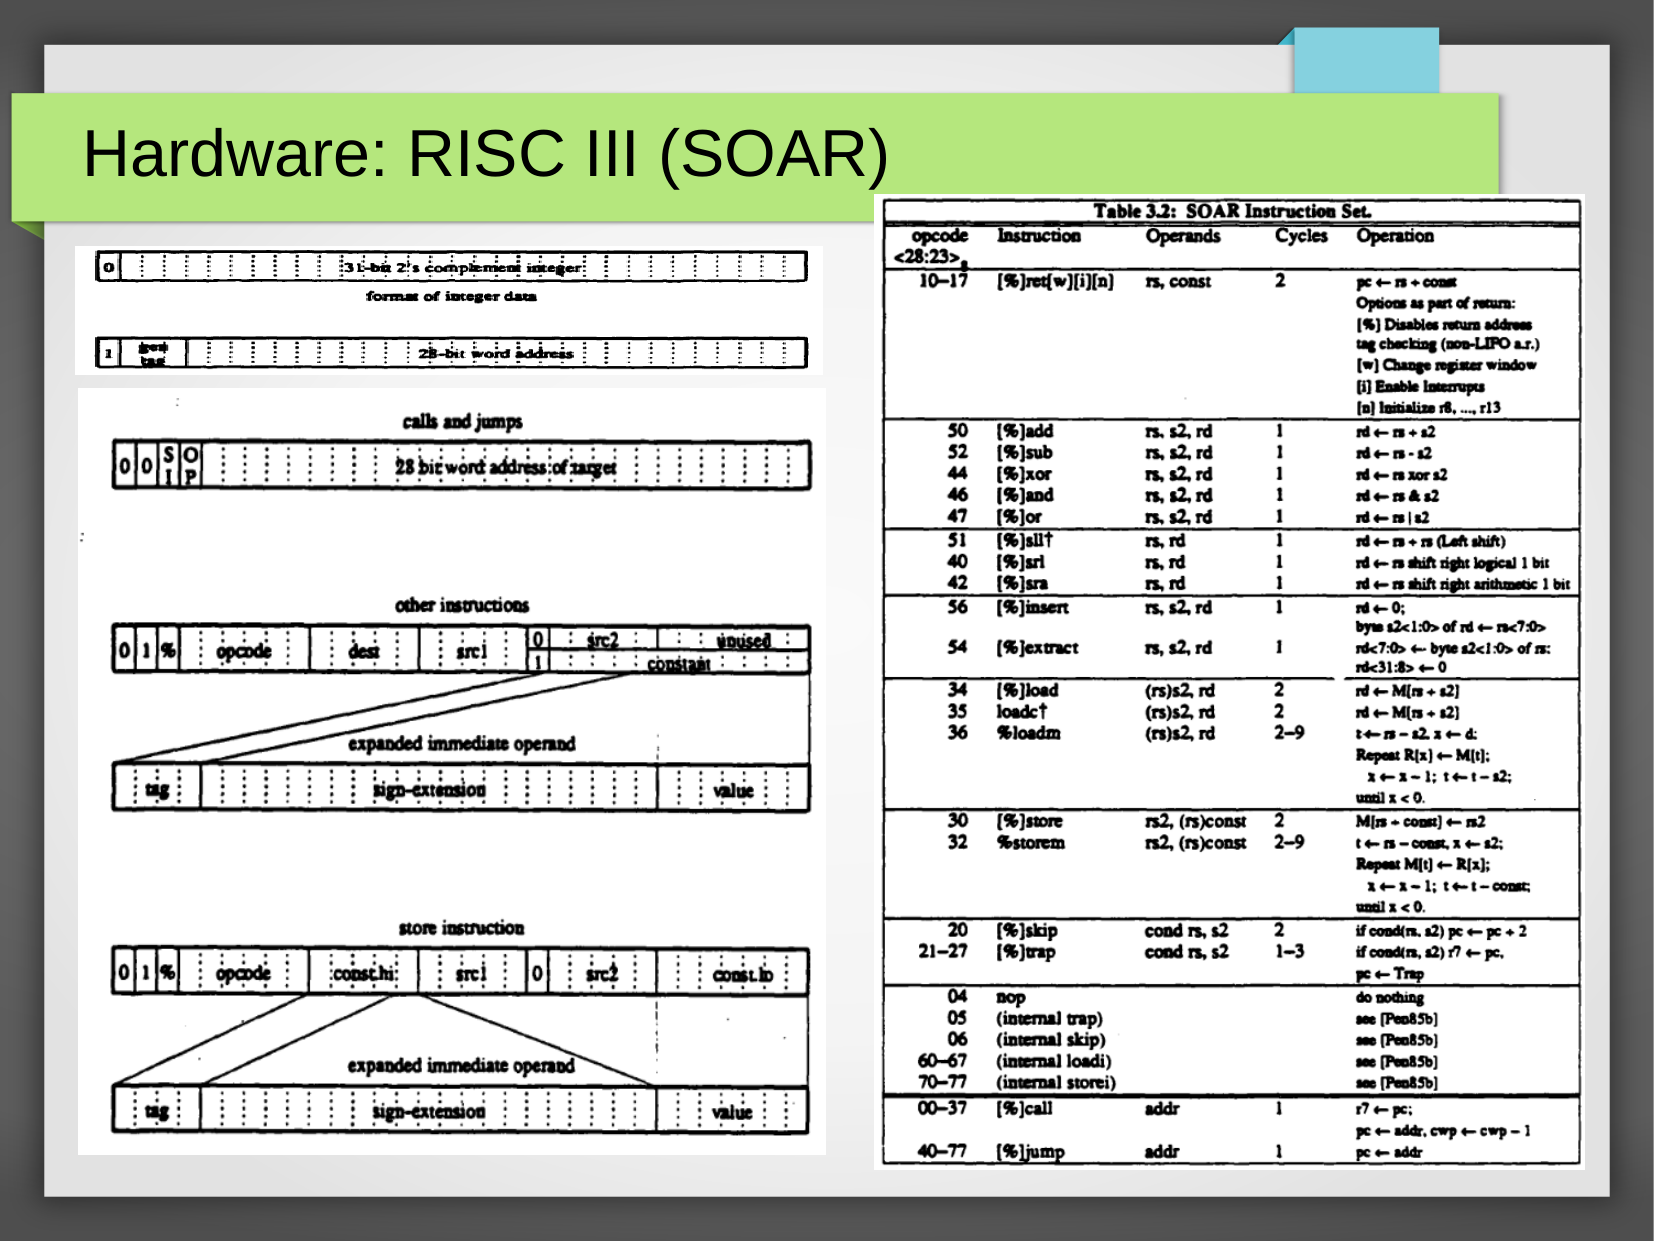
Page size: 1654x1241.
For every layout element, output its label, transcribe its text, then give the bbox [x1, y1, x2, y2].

picture [0, 0, 1654, 1241]
title Hardware: RISC III (SOAR) [82, 94, 1264, 213]
